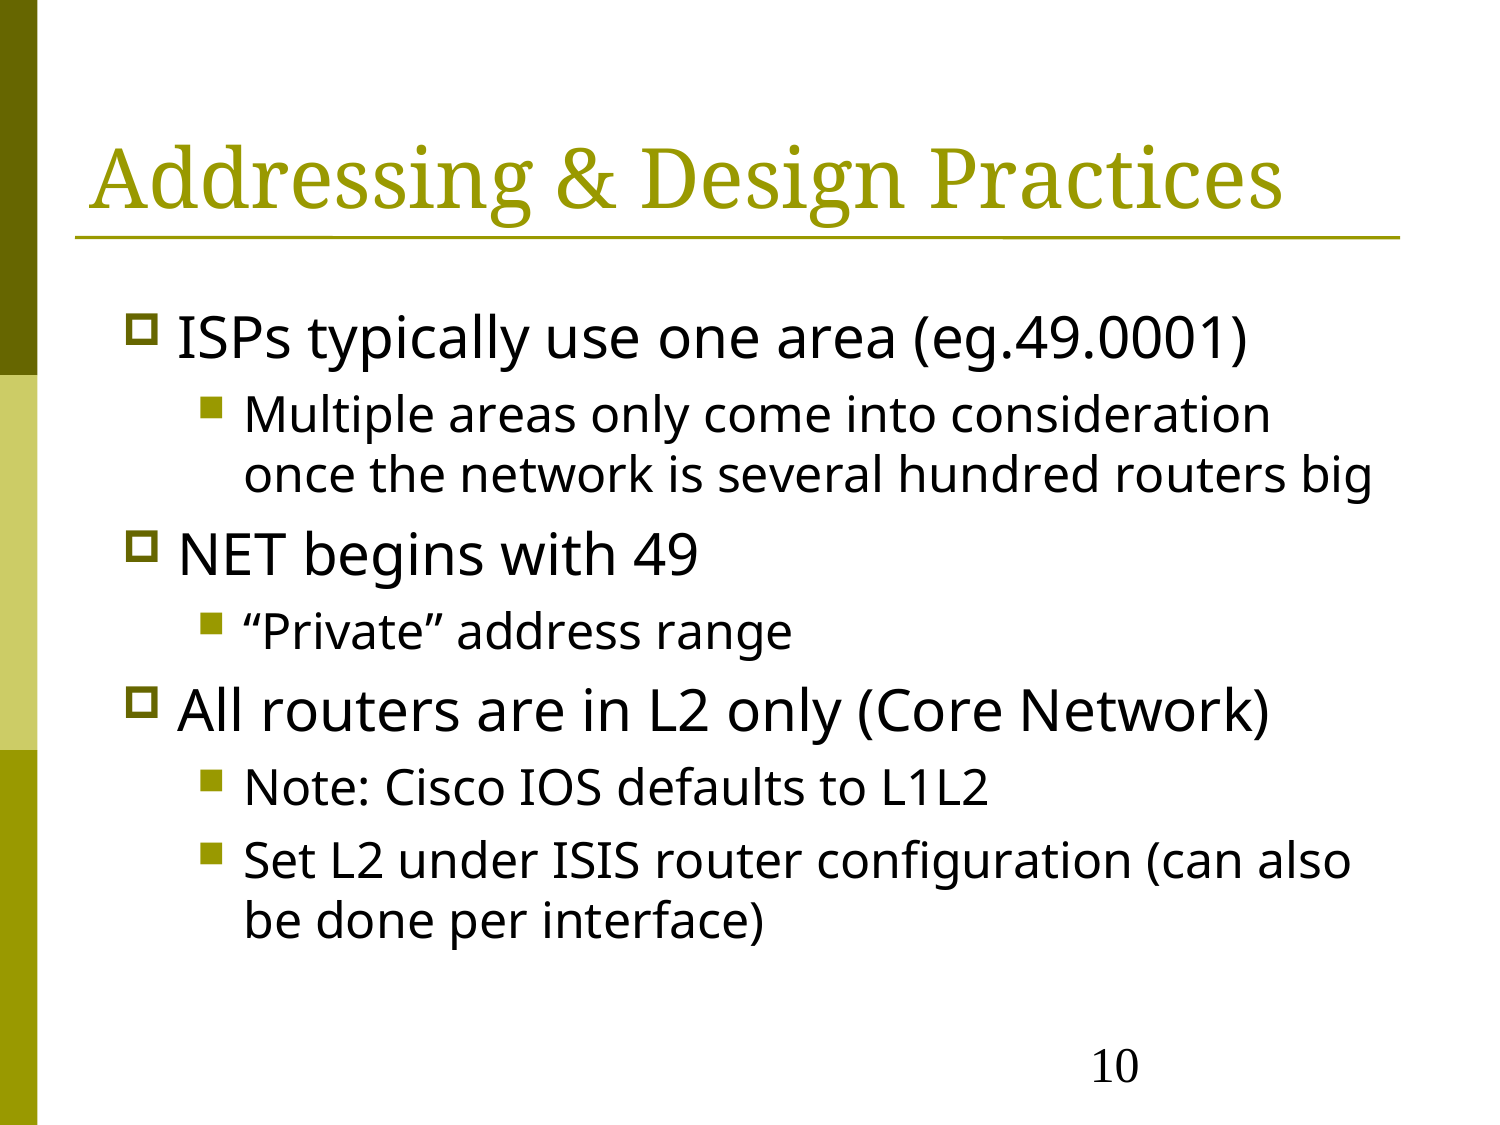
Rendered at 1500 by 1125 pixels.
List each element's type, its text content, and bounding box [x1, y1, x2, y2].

title Addressing & Design Practices [75, 45, 1426, 233]
list ISPs typically use one area (eg.49.0001) Multiple areas only come into consideration once the network is several hundred routers big NET begins with 49 “Private” address range All routers are in L2 only (Core Network) Note: Cisco IOS defaults to L1L2 Set L2 under ISIS router configuration (can also be done per interface) [107, 292, 1411, 1038]
text_box <number> [1074, 1025, 1425, 1101]
